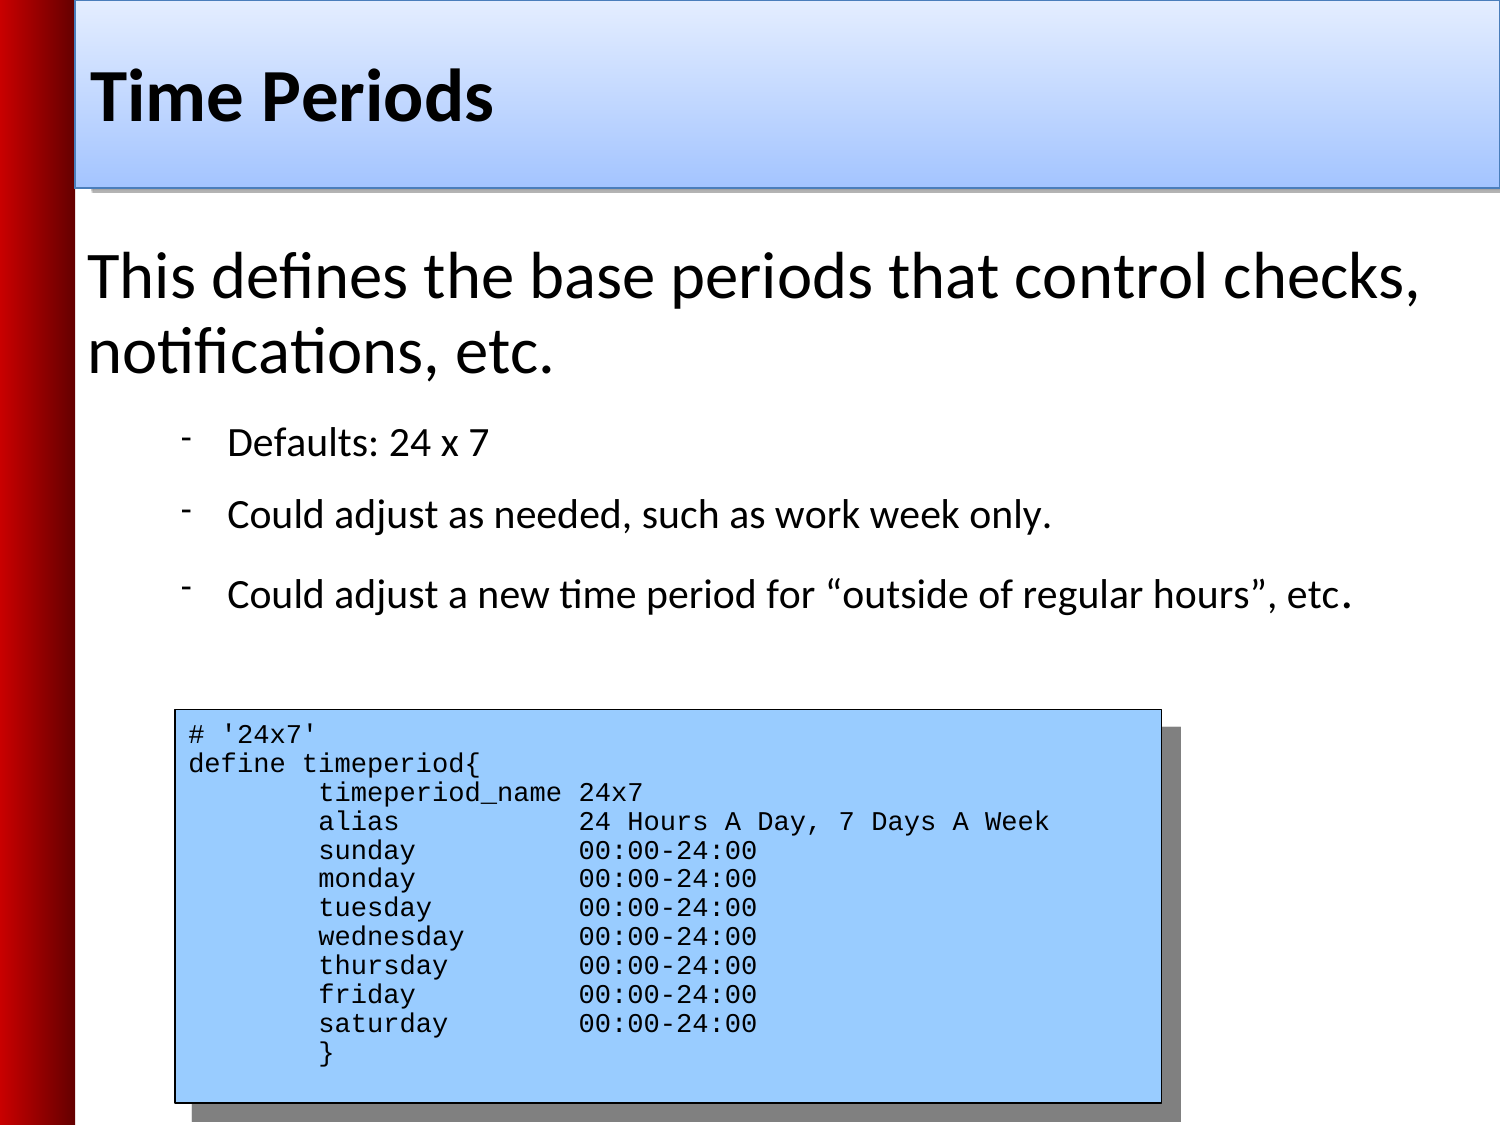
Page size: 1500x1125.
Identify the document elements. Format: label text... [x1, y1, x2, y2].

text_box # '24x7' define timeperiod{ timeperiod_name 24x7 alias 24 Hours A Day, 7 Days A Week sunday 00:00-24:00 monday 00:00-24:00 tuesday 00:00-24:00 wednesday 00:00-24:00 thursday 00:00-24:00 friday 00:00-24:00 saturday 00:00-24:00 } [174, 709, 1162, 1103]
text_box This defines the base periods that control checks, notifications, etc. Defaults: 24 x 7 Could adjust as needed, such as work week only. Could adjust a new time period for “outside of regular hours”, etc. [87, 237, 1455, 700]
text_box Time Periods [75, 0, 1500, 189]
